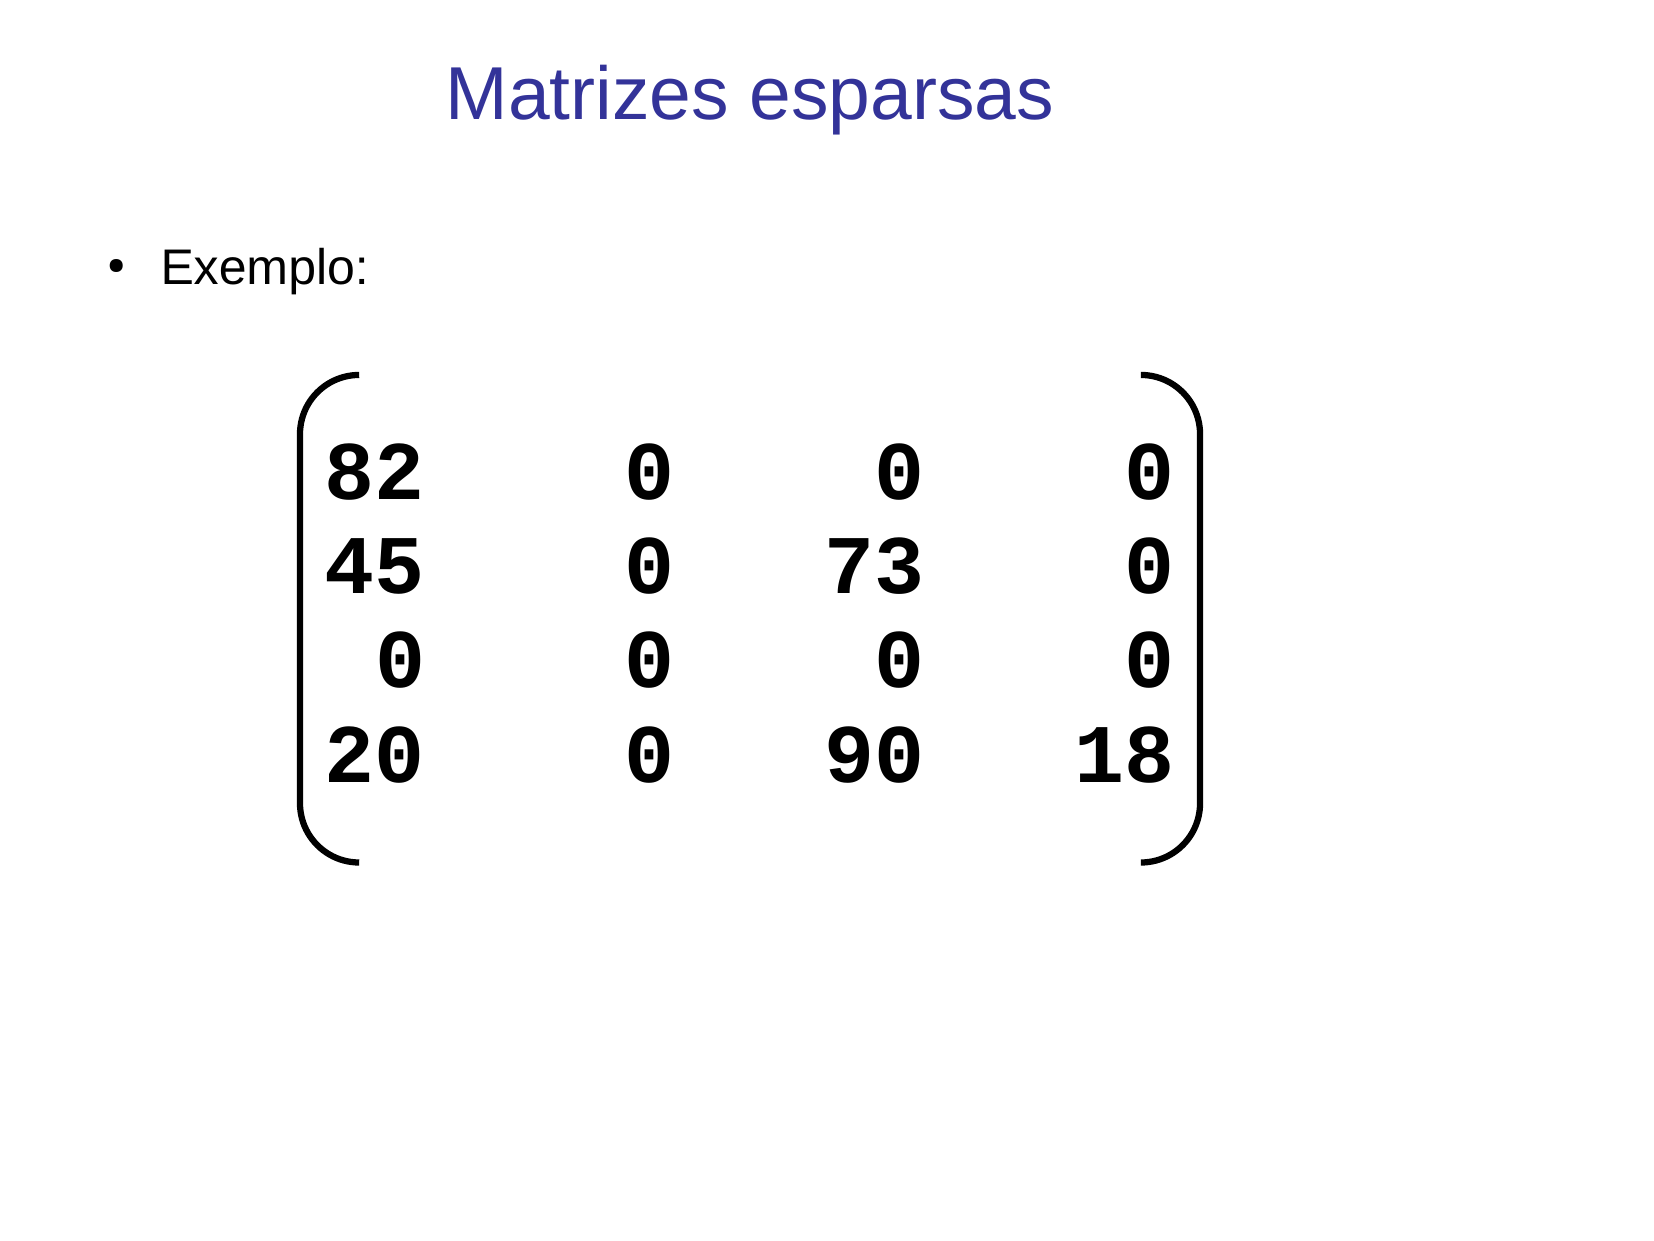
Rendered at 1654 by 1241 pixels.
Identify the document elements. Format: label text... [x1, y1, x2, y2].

text_box 82 0 0 0 45 0 73 0 0 0 0 0 20 0 90 18 [300, 374, 360, 863]
list Exemplo: [75, 231, 1426, 343]
text_box 82 0 0 0 45 0 73 0 0 0 0 0 20 0 90 18 [1140, 374, 1201, 863]
title Matrizes esparsas [75, 0, 1426, 188]
